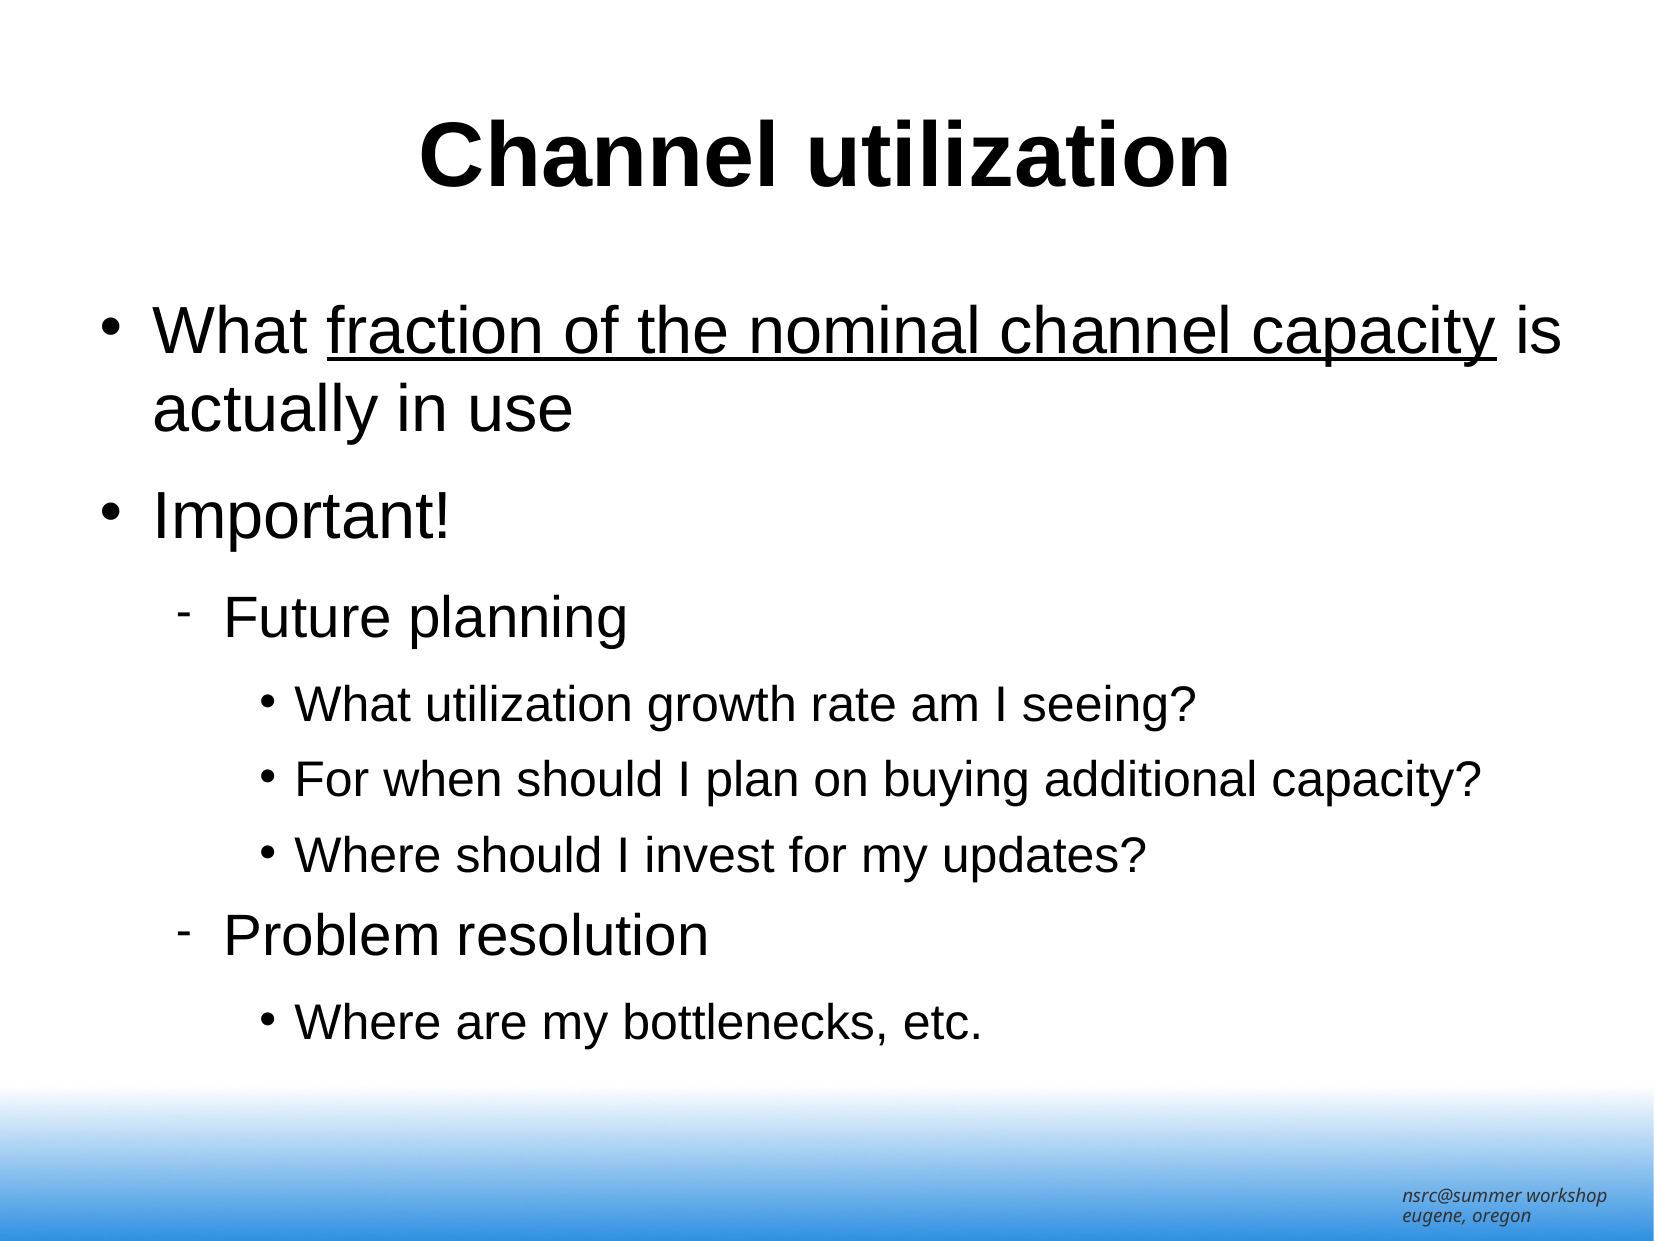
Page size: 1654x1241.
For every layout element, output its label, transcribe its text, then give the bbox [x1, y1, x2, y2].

picture [0, 1083, 1654, 1241]
list What fraction of the nominal channel capacity is actually in use Important! Future planning What utilization growth rate am I seeing? For when should I plan on buying additional capacity? Where should I invest for my updates? Problem resolution Where are my bottlenecks, etc. [82, 290, 1571, 1152]
title Channel utilization [82, 49, 1571, 257]
